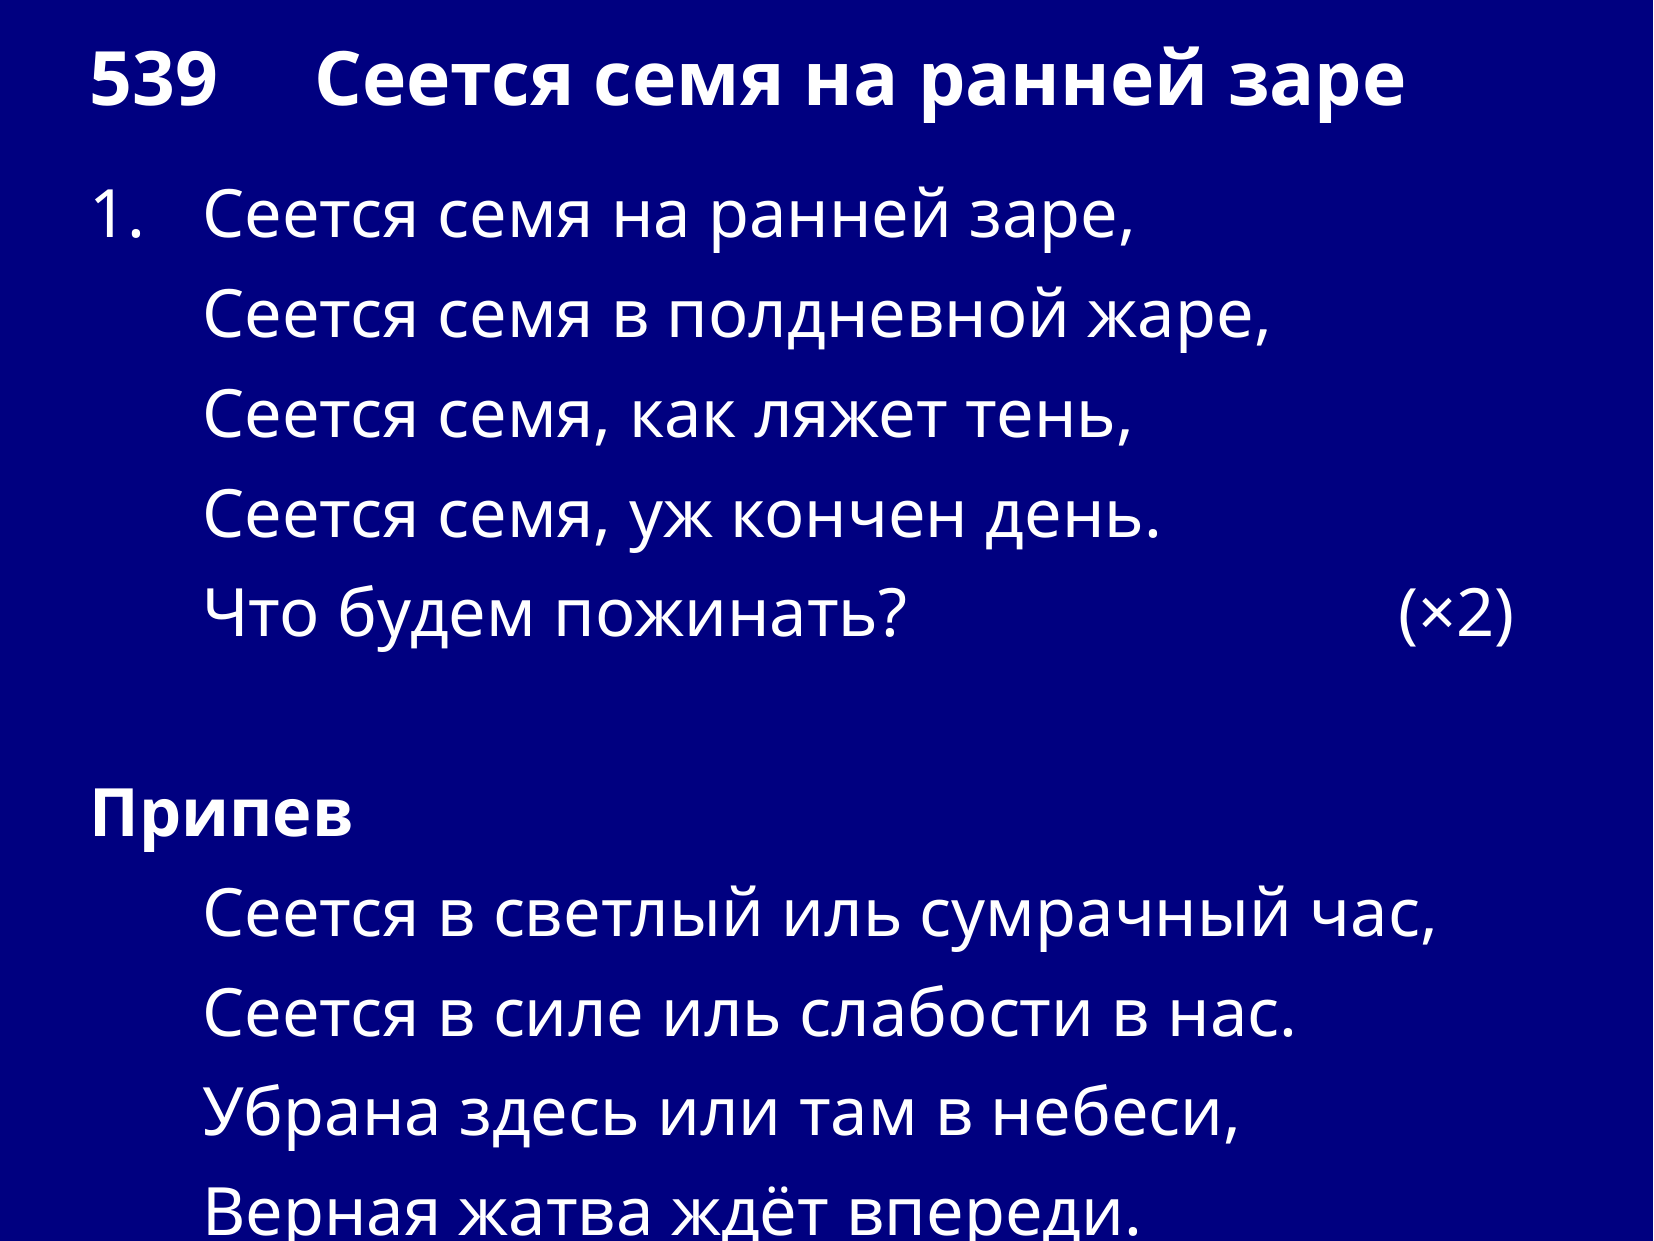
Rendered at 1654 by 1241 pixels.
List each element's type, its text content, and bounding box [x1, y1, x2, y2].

text_box 539 Сеется семя на ранней заре [75, 18, 1576, 131]
text_box 1. Сеется семя на ранней заре, Сеется семя в полдневной жаре, Сеется семя, как ляжет тень, Сеется семя, уж кончен день. Что будем пожинать? (×2) Припев Сеется в светлый иль сумрачный час, Сеется в силе иль слабости в нас. Убрана здесь или там в небеси, Верная жатва ждёт впереди. [75, 150, 1576, 1163]
